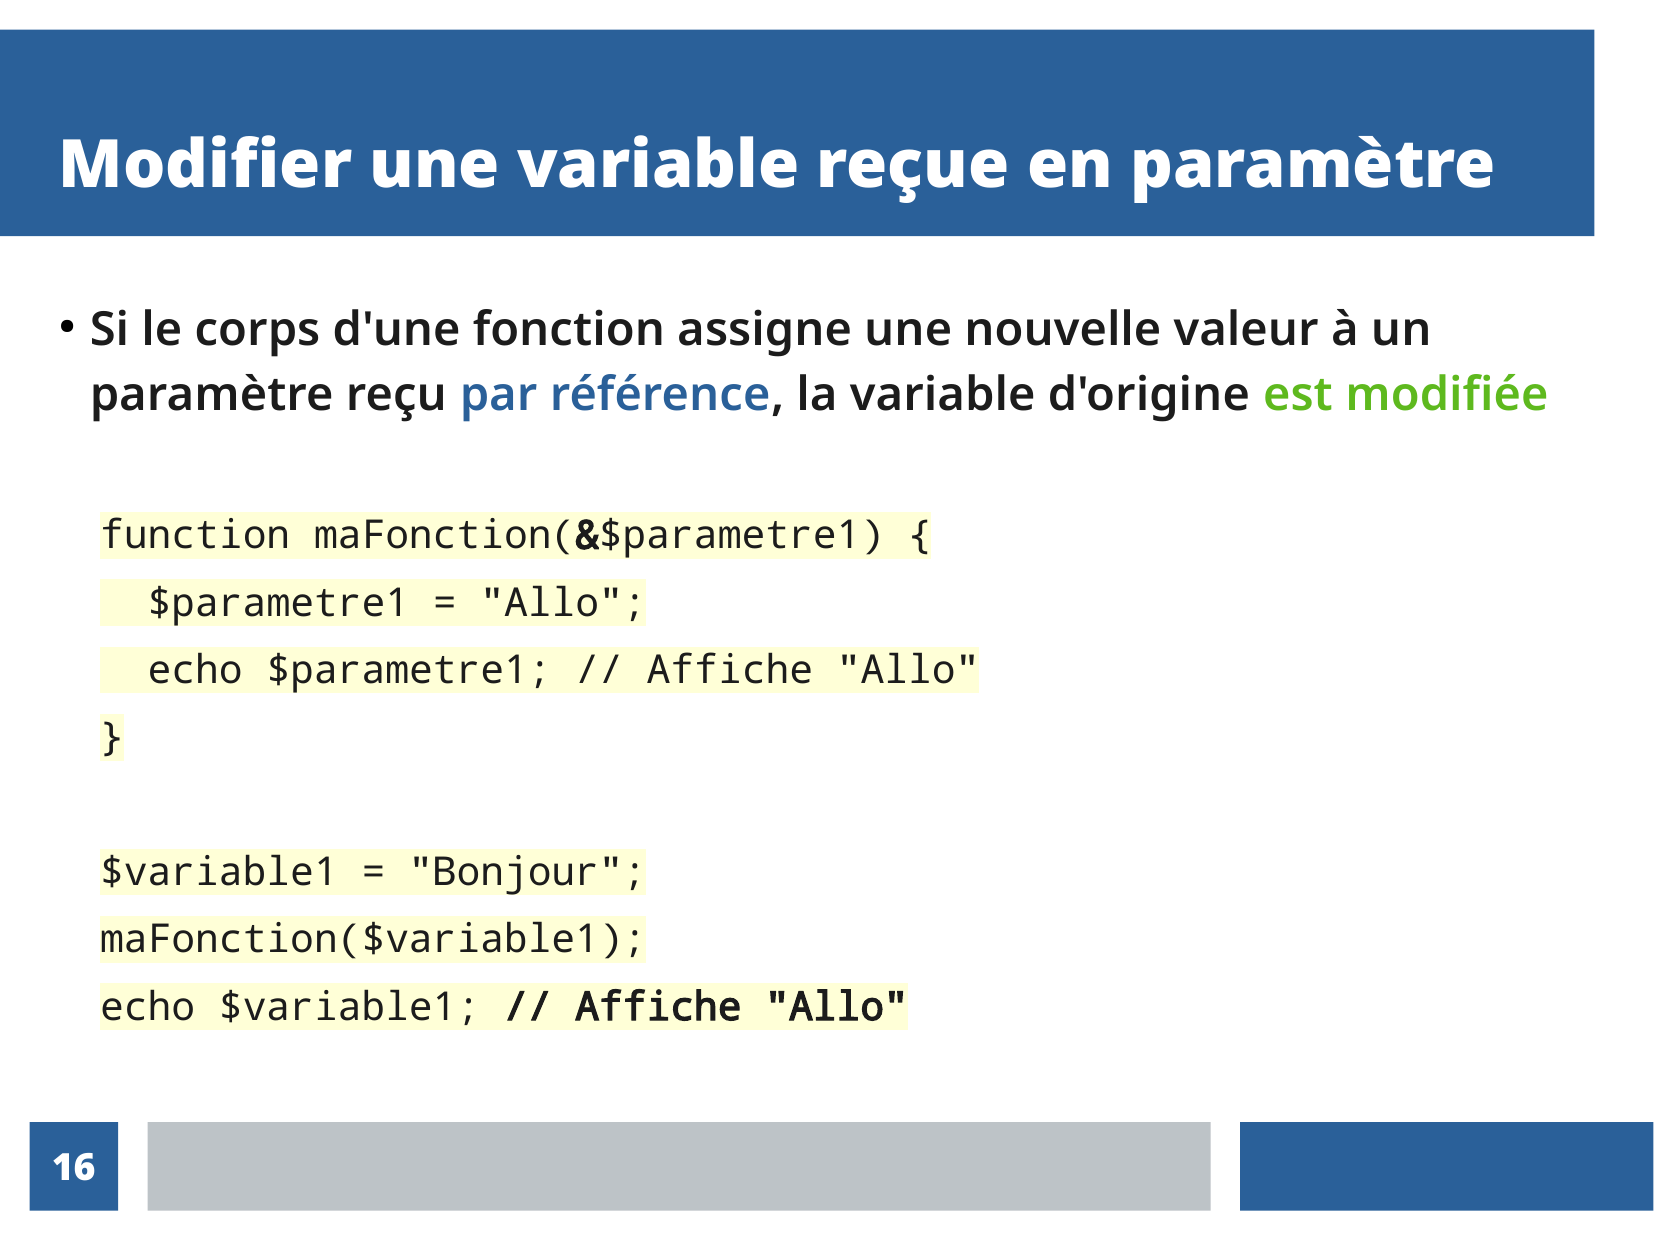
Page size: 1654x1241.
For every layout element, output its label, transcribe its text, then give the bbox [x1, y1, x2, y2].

list Si le corps d'une fonction assigne une nouvelle valeur à un paramètre reçu par référence, la variable d'origine est modifiée function maFonction(&$parametre1) { $parametre1 = "Allo"; echo $parametre1; // Affiche "Allo" } $variable1 = "Bonjour"; maFonction($variable1); echo $variable1; // Affiche "Allo" [59, 295, 1565, 1063]
title Modifier une variable reçue en paramètre [59, 59, 1595, 207]
